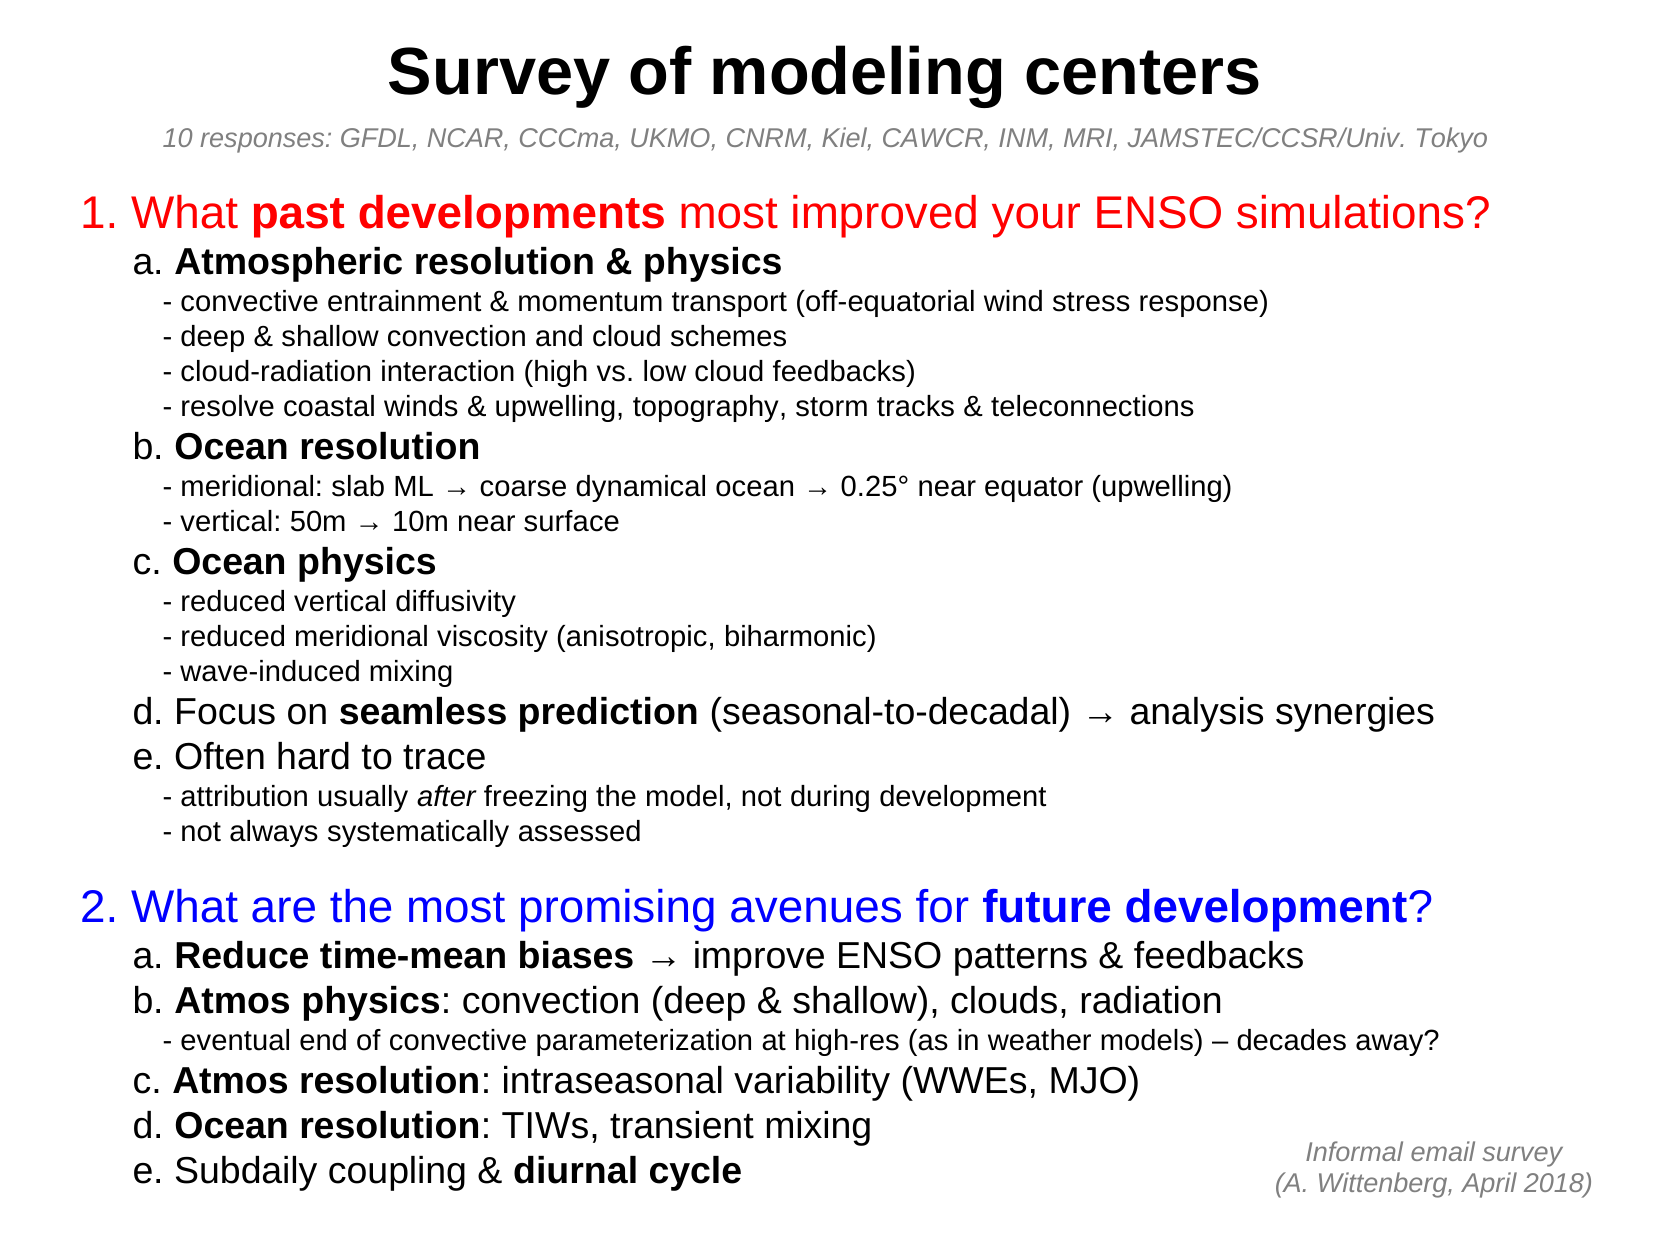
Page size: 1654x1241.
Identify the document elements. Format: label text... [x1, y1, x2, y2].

text_box 2. What are the most promising avenues for future development? a. Reduce time-mean biases → improve ENSO patterns & feedbacks b. Atmos physics: convection (deep & shallow), clouds, radiation - eventual end of convective parameterization at high-res (as in weather models) – decades away? c. Atmos resolution: intraseasonal variability (WWEs, MJO) d. Ocean resolution: TIWs, transient mixing e. Subdaily coupling & diurnal cycle [80, 872, 1596, 1192]
text_box Survey of modeling centers 10 responses: GFDL, NCAR, CCCma, UKMO, CNRM, Kiel, CAWCR, INM, MRI, JAMSTEC/CCSR/Univ. Tokyo [37, 35, 1613, 154]
text_box Informal email survey (A. Wittenberg, April 2018) [1226, 1131, 1641, 1206]
text_box 1. What past developments most improved your ENSO simulations? a. Atmospheric resolution & physics - convective entrainment & momentum transport (off-equatorial wind stress response) - deep & shallow convection and cloud schemes - cloud-radiation interaction (high vs. low cloud feedbacks) - resolve coastal winds & upwelling, topography, storm tracks & teleconnections b. Ocean resolution - meridional: slab ML → coarse dynamical ocean → 0.25° near equator (upwelling) - vertical: 50m → 10m near surface c. Ocean physics - reduced vertical diffusivity - reduced meridional viscosity (anisotropic, biharmonic) - wave-induced mixing d. Focus on seamless prediction (seasonal-to-decadal) → analysis synergies e. Often hard to trace - attribution usually after freezing the model, not during development - not always systematically assessed [80, 178, 1596, 847]
